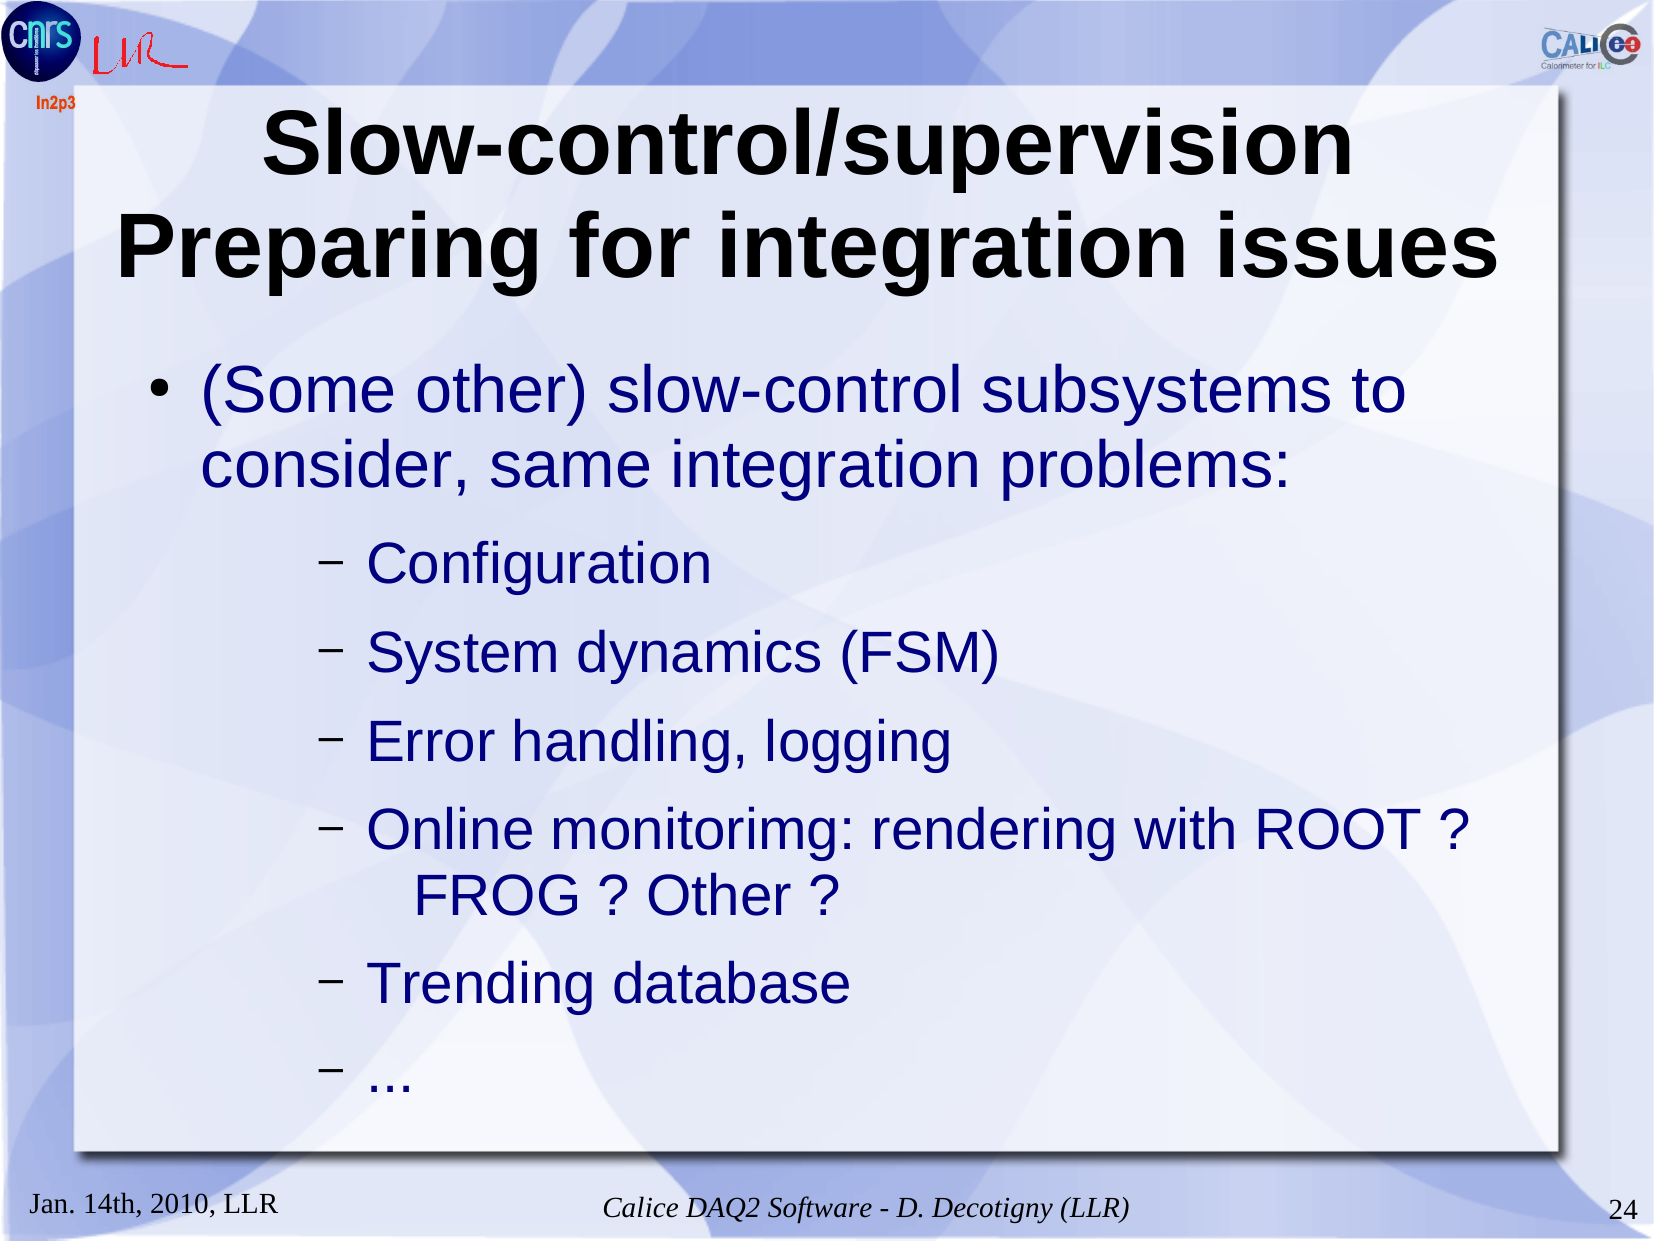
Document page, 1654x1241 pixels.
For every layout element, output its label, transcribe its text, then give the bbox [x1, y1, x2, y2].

list (Some other) slow-control subsystems to consider, same integration problems: Configuration System dynamics (FSM) Error handling, logging Online monitorimg: rendering with ROOT ? FROG ? Other ? Trending database ... [129, 352, 1489, 1105]
picture [0, 0, 1654, 1241]
title Slow-control/supervision Preparing for integration issues [82, 91, 1536, 297]
